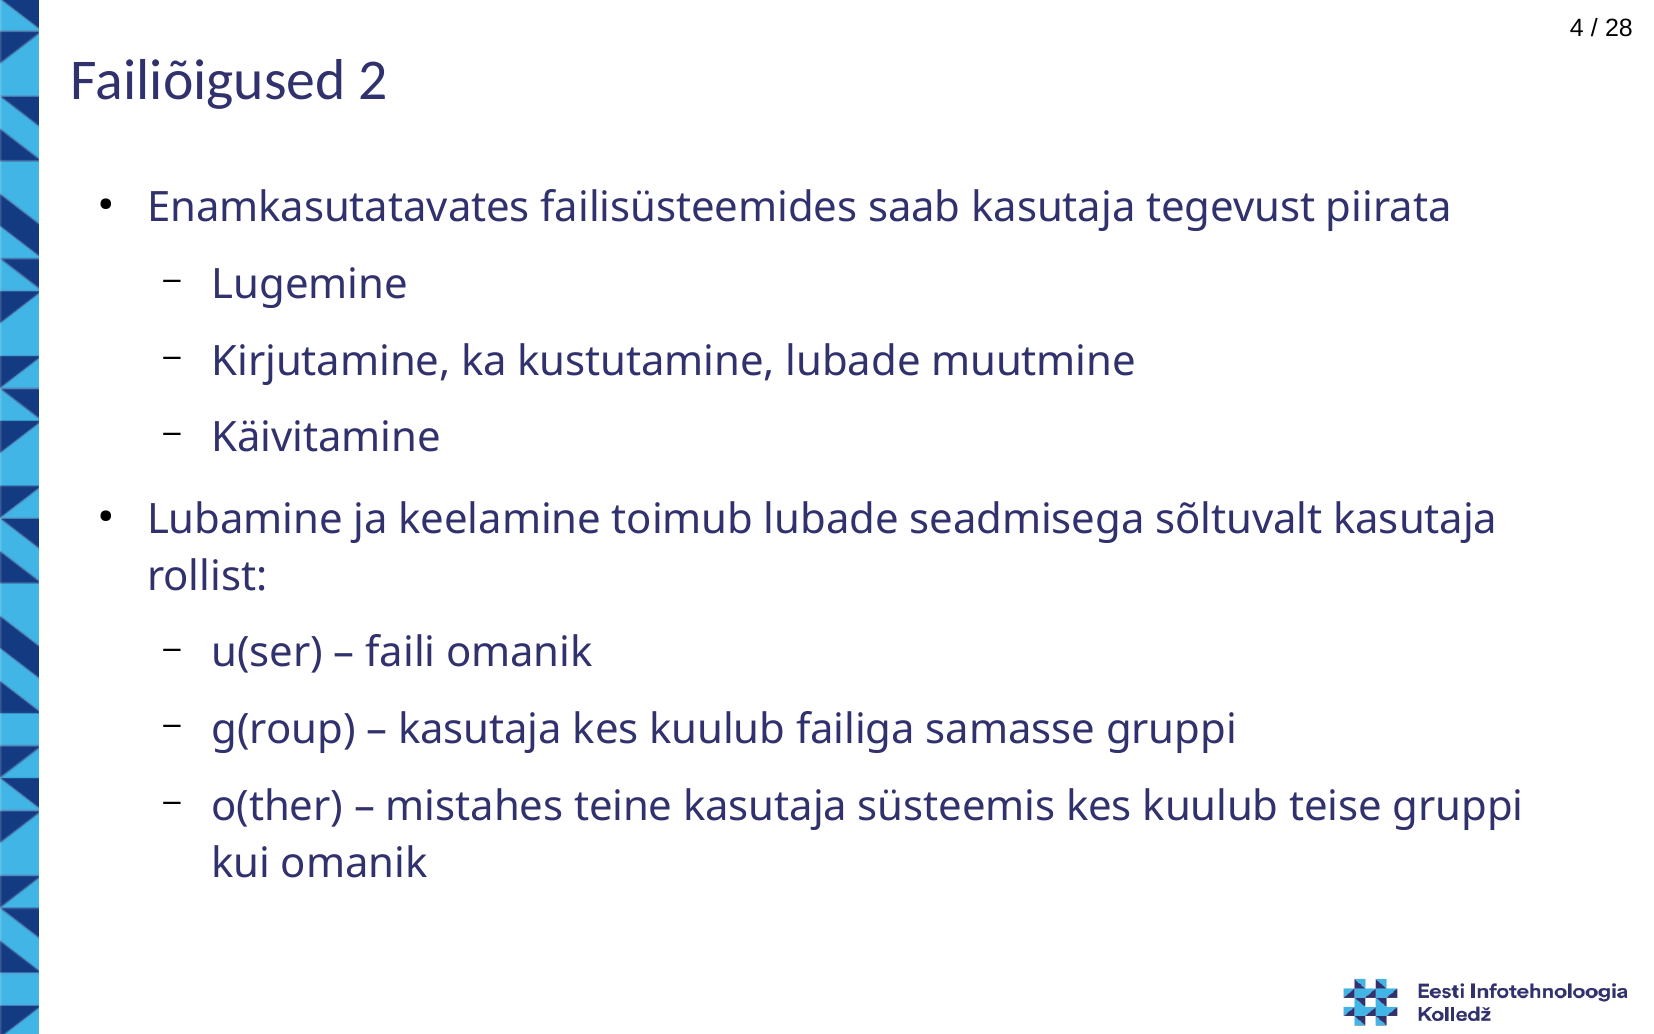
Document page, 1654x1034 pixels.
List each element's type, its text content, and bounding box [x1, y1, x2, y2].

title Failiõigused 2 [70, 41, 1630, 130]
list Enamkasutatavates failisüsteemides saab kasutaja tegevust piirata Lugemine Kirjutamine, ka kustutamine, lubade muutmine Käivitamine Lubamine ja keelamine toimub lubade seadmisega sõltuvalt kasutaja rollist: u(ser) – faili omanik g(roup) – kasutaja kes kuulub failiga samasse gruppi o(ther) – mistahes teine kasutaja süsteemis kes kuulub teise gruppi kui omanik [82, 176, 1538, 895]
